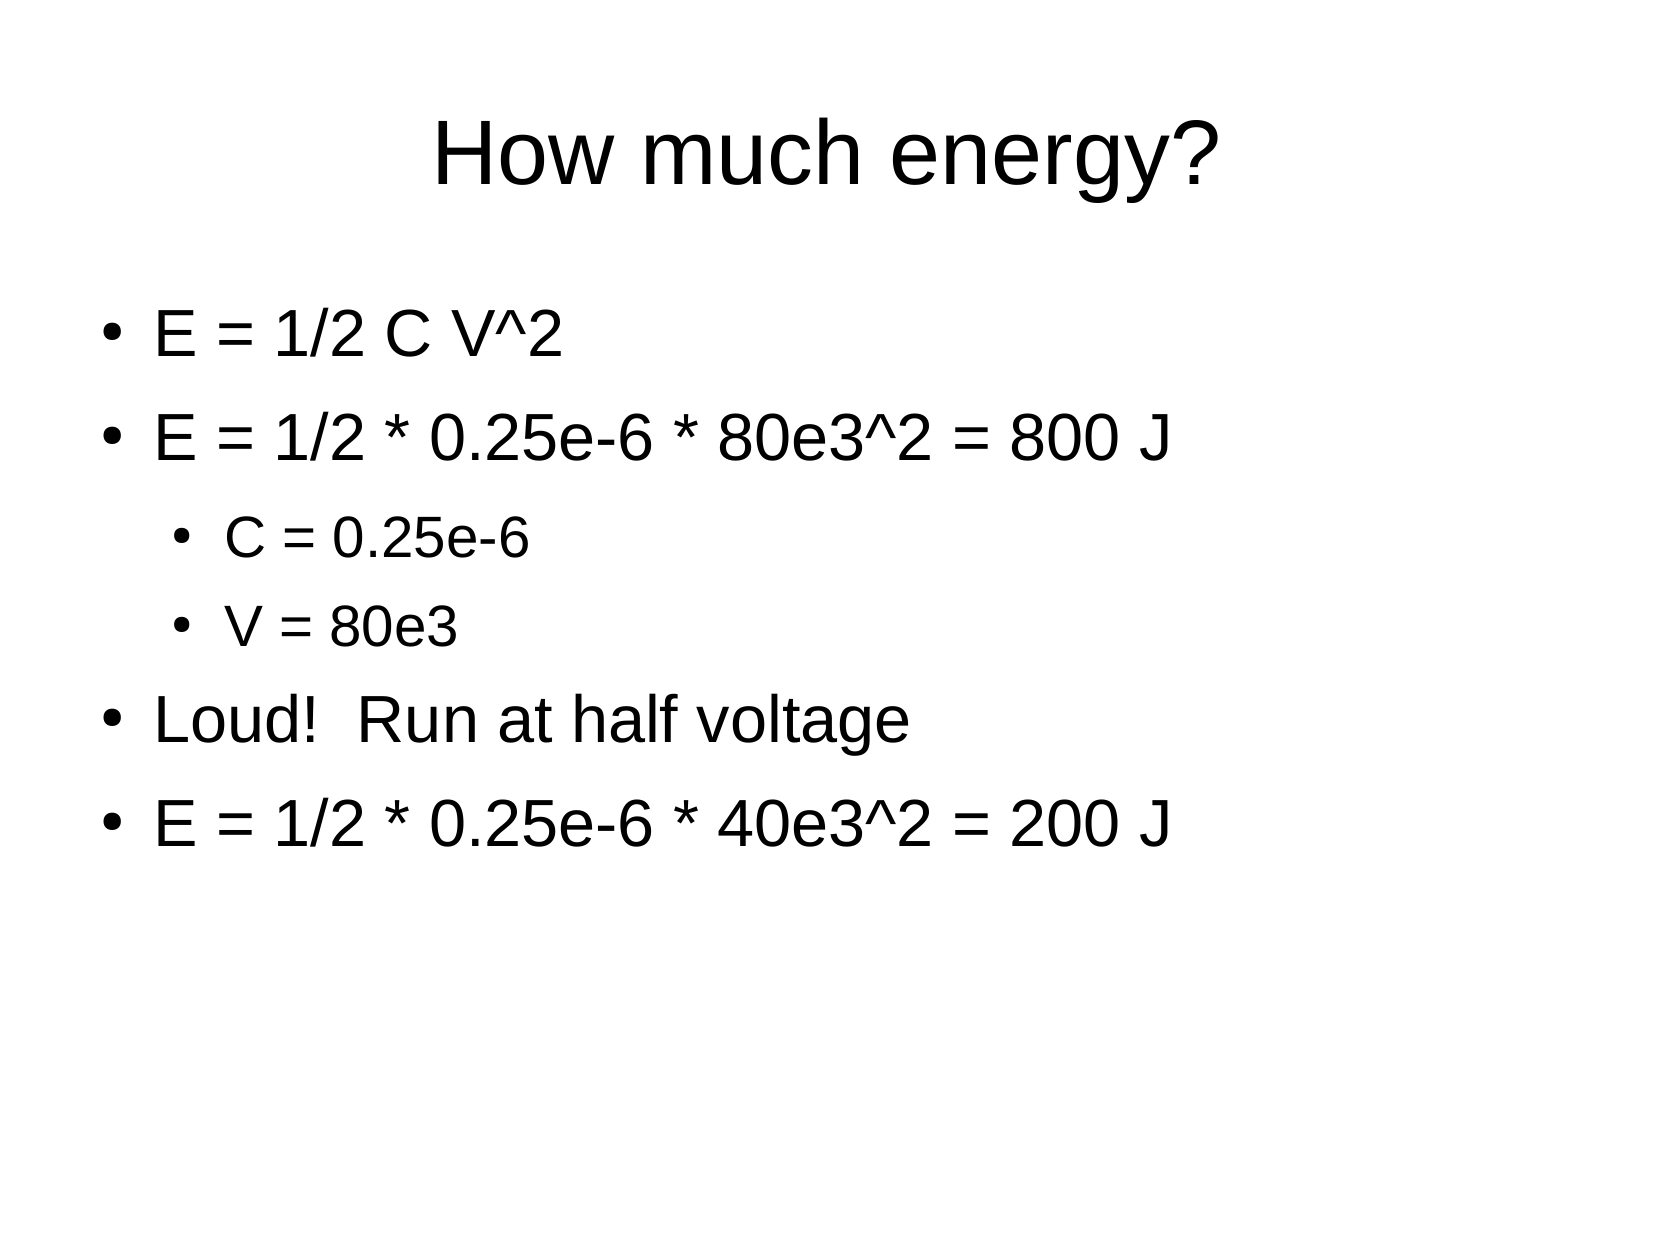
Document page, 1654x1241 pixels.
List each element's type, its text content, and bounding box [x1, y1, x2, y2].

title How much energy? [82, 49, 1571, 257]
list E = 1/2 C V^2 E = 1/2 * 0.25e-6 * 80e3^2 = 800 J C = 0.25e-6 V = 80e3 Loud! Run at half voltage E = 1/2 * 0.25e-6 * 40e3^2 = 200 J [82, 296, 1571, 1016]
